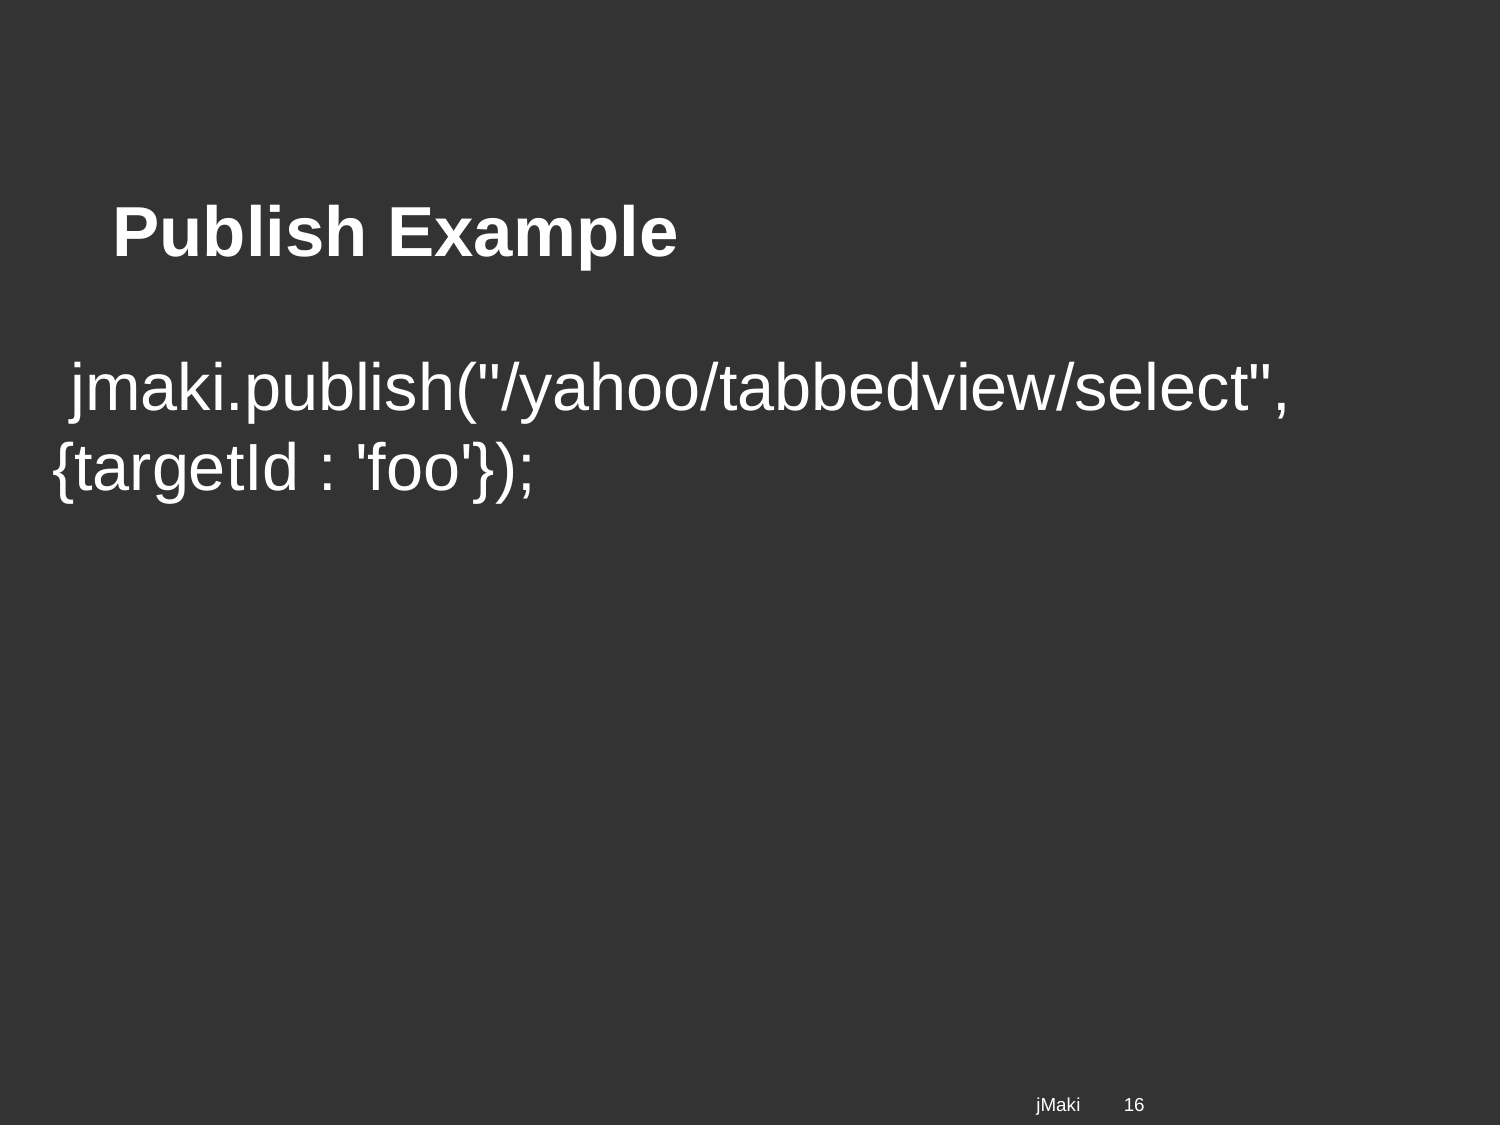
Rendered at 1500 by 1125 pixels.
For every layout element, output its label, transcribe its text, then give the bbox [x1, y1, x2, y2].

text_box jmaki.publish("/yahoo/tabbedview/select", {targetId : 'foo'}); [37, 337, 1426, 513]
title Publish Example [112, 119, 1417, 271]
